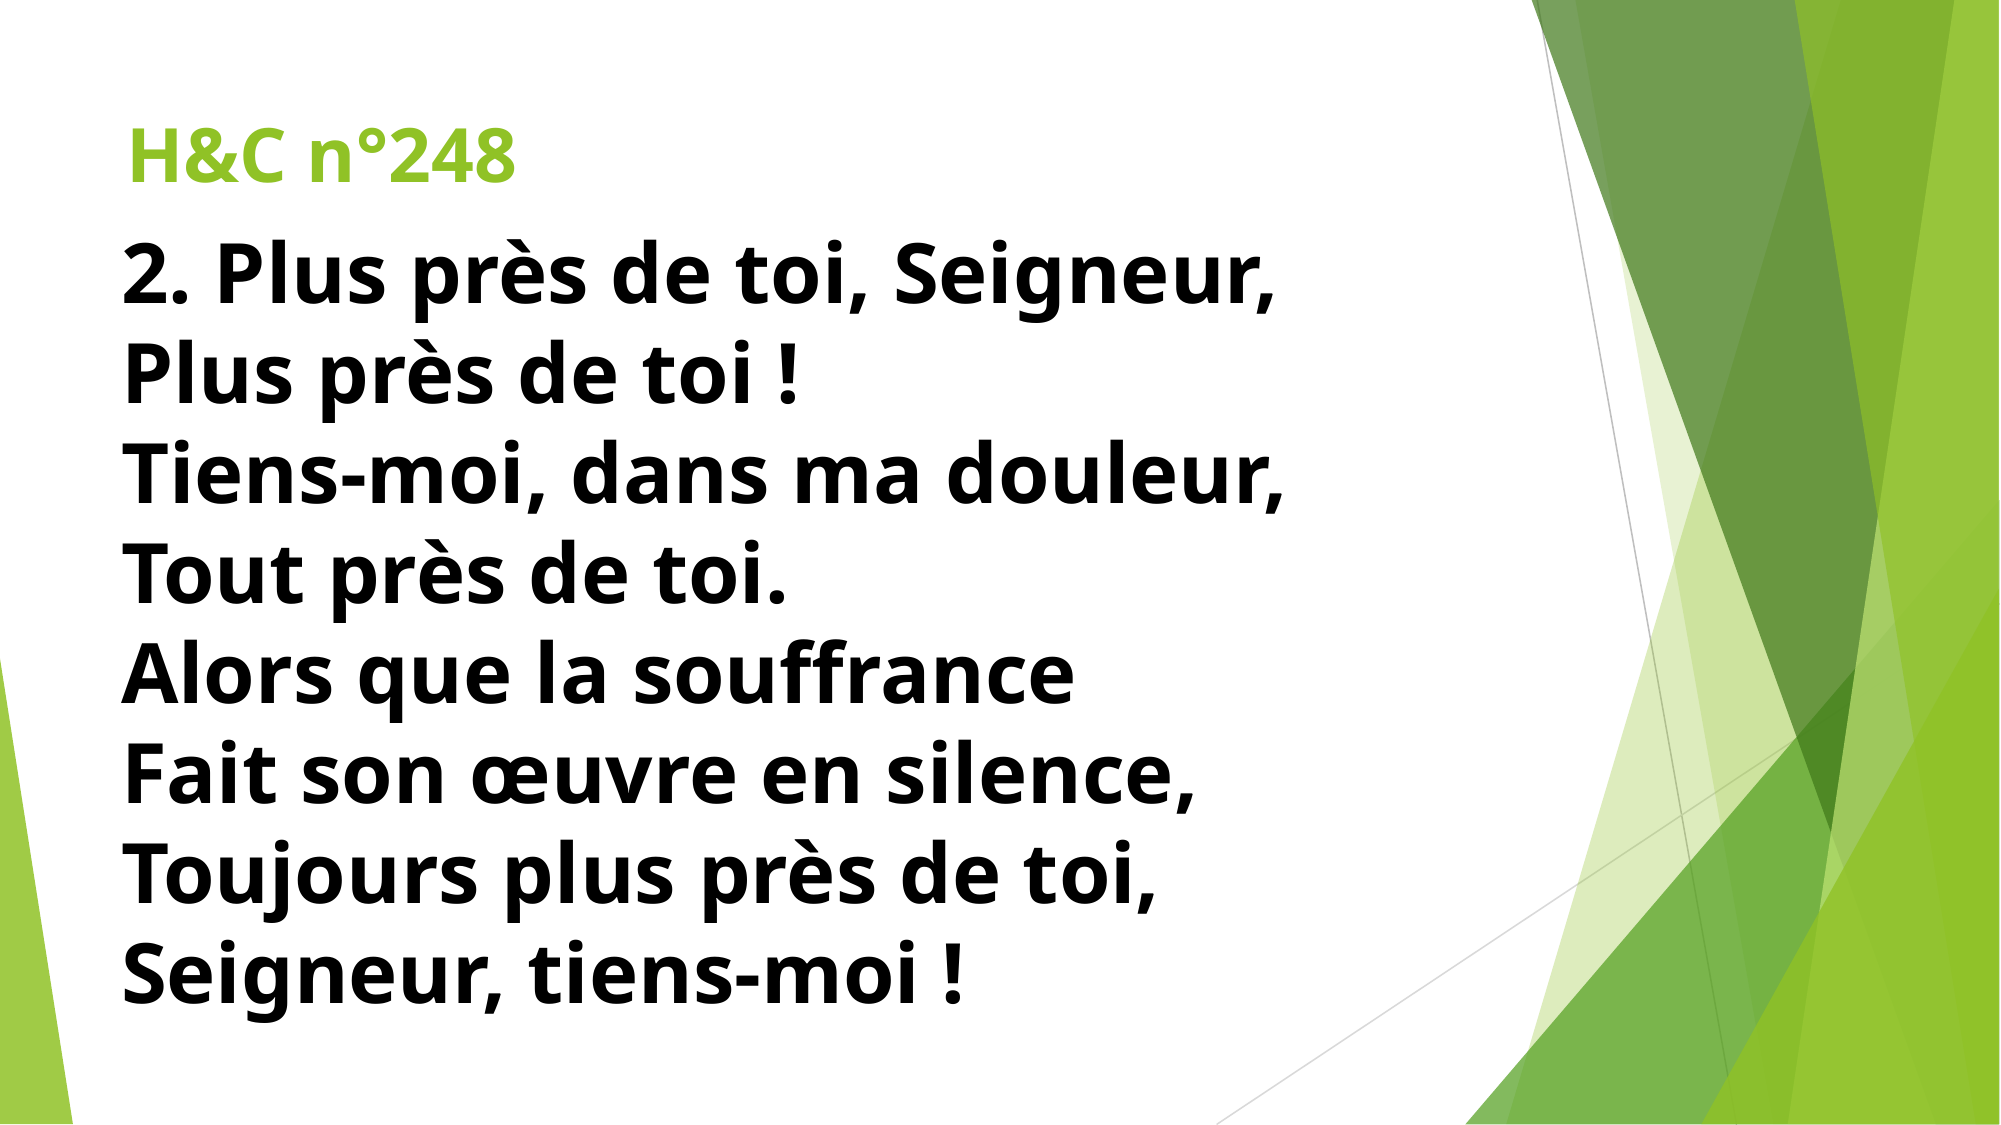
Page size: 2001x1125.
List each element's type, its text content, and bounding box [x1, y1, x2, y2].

text_box H&C n°248 [111, 99, 1522, 213]
text_box 2. Plus près de toi, Seigneur, Plus près de toi ! Tiens-moi, dans ma douleur, Tout près de toi. Alors que la souffrance Fait son œuvre en silence, Toujours plus près de toi, Seigneur, tiens-moi ! [106, 213, 1973, 1037]
